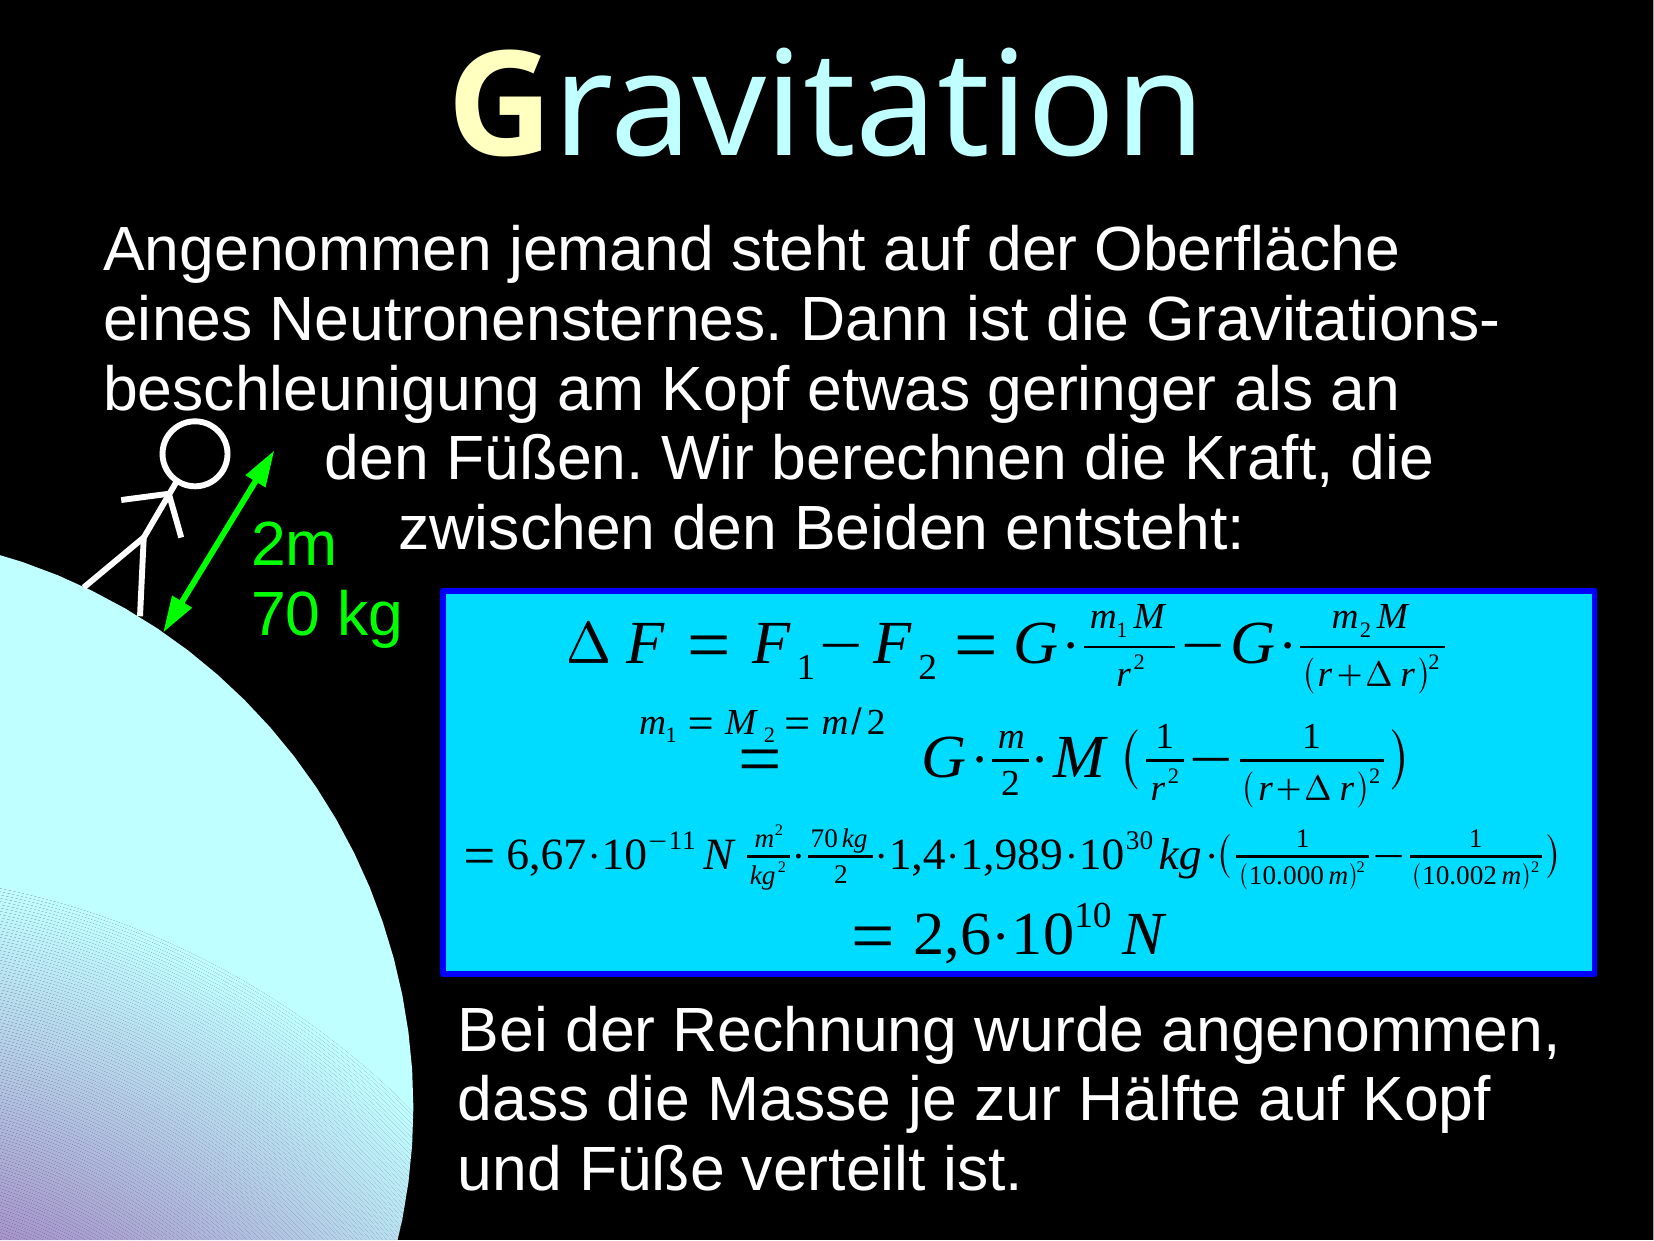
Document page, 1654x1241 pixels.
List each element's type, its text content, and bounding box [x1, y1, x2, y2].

text_box Angenommen jemand steht auf der Oberfläche eines Neutronensternes. Dann ist die Gravitations-beschleunigung am Kopf etwas geringer als an den Füßen. Wir berechnen die Kraft, die zwischen den Beiden entsteht: [88, 206, 1536, 570]
chart [448, 596, 1566, 969]
text_box [442, 590, 1595, 975]
text_box [0, 554, 414, 1241]
text_box 2m 70 kg [236, 570, 419, 656]
text_box Bei der Rechnung wurde angenommen, dass die Masse je zur Hälfte auf Kopf und Füße verteilt ist. [442, 987, 1625, 1211]
title Gravitation [82, 17, 1571, 180]
